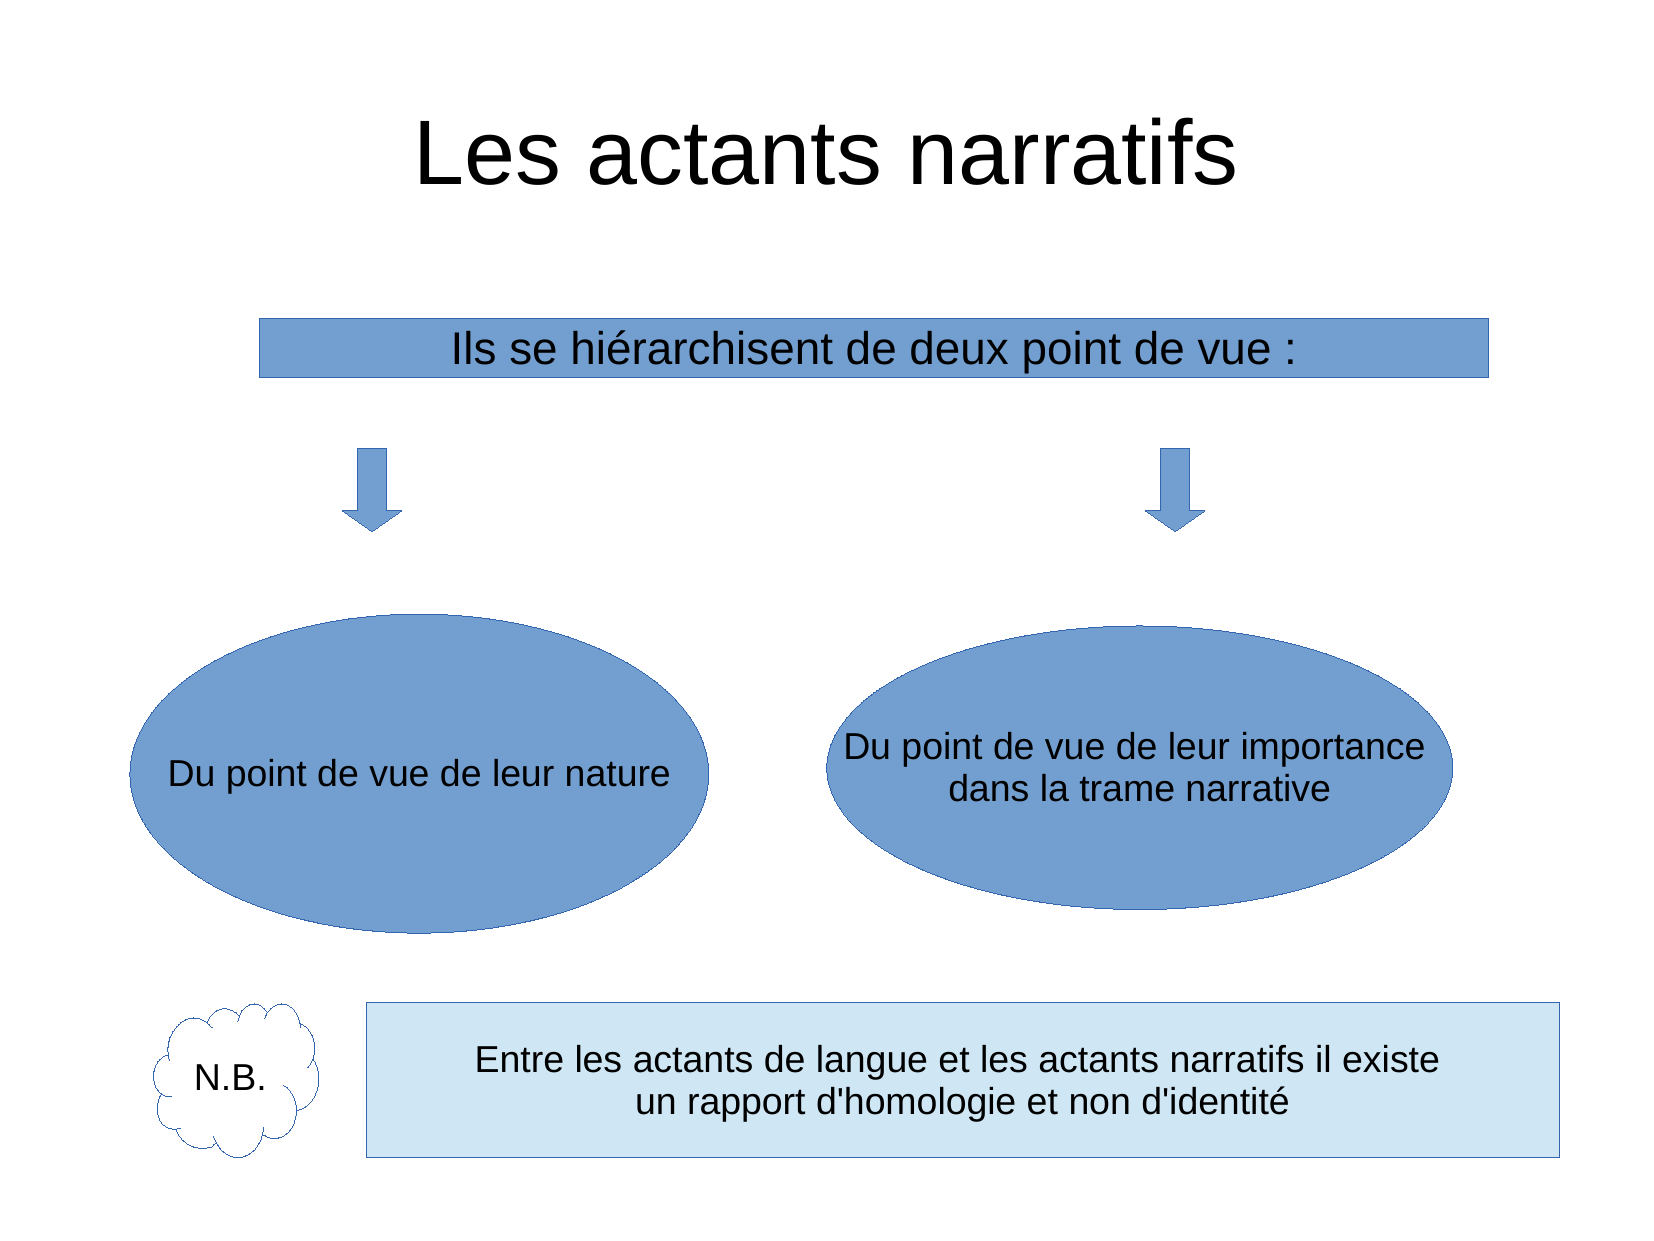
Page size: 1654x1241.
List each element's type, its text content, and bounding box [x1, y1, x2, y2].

text_box Du point de vue de leur nature [129, 614, 709, 934]
title Les actants narratifs [82, 49, 1571, 257]
text_box [342, 448, 402, 532]
text_box N.B. [153, 1003, 319, 1158]
text_box Entre les actants de langue et les actants narratifs il existe un rapport d'homologie et non d'identité [366, 1002, 1560, 1158]
text_box Ils se hiérarchisent de deux point de vue : [259, 318, 1489, 378]
text_box [1145, 448, 1205, 532]
text_box Du point de vue de leur importance dans la trame narrative [826, 625, 1453, 910]
